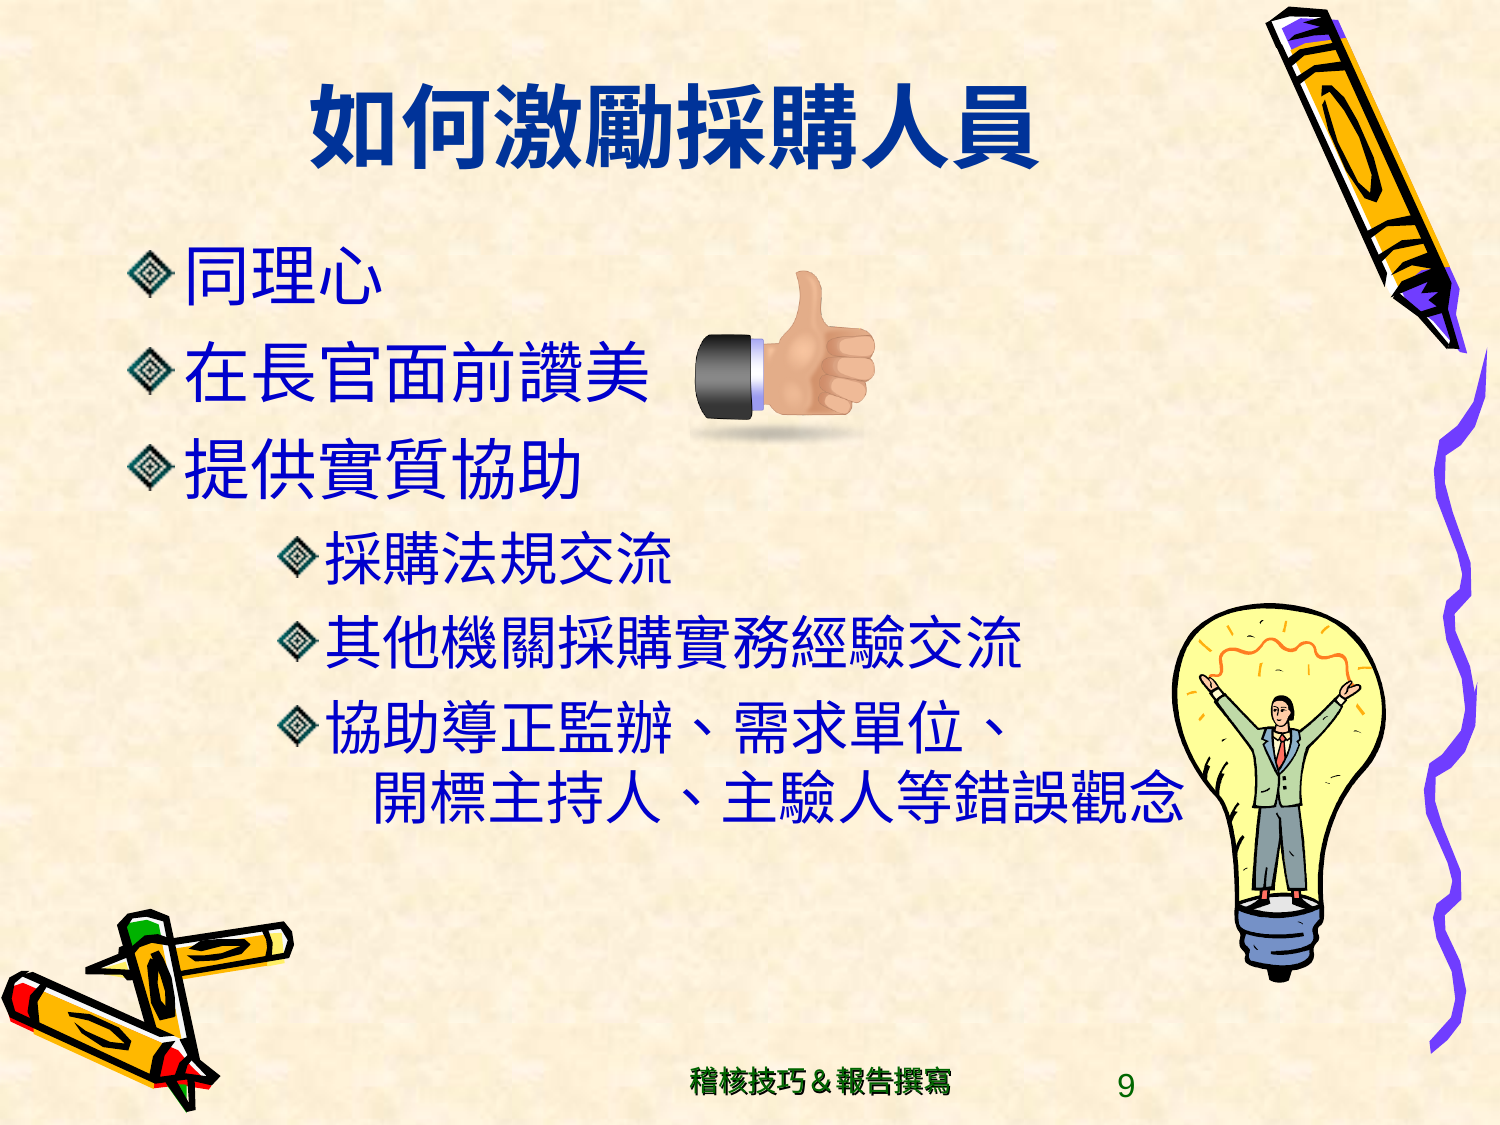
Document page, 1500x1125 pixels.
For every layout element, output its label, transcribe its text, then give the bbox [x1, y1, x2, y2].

picture [1166, 597, 1391, 988]
title 如何激勵採購人員 [112, 24, 1240, 188]
list 同理心 在長官面前讚美 提供實質協助 採購法規交流 其他機關採購實務經驗交流 協助導正監辦、需求單位、 開標主持人、主驗人等錯誤觀念 [112, 226, 1375, 901]
text_box [1102, 1056, 1415, 1101]
picture [690, 255, 880, 445]
text_box 稽核技巧＆報告撰寫 [583, 1055, 1059, 1100]
